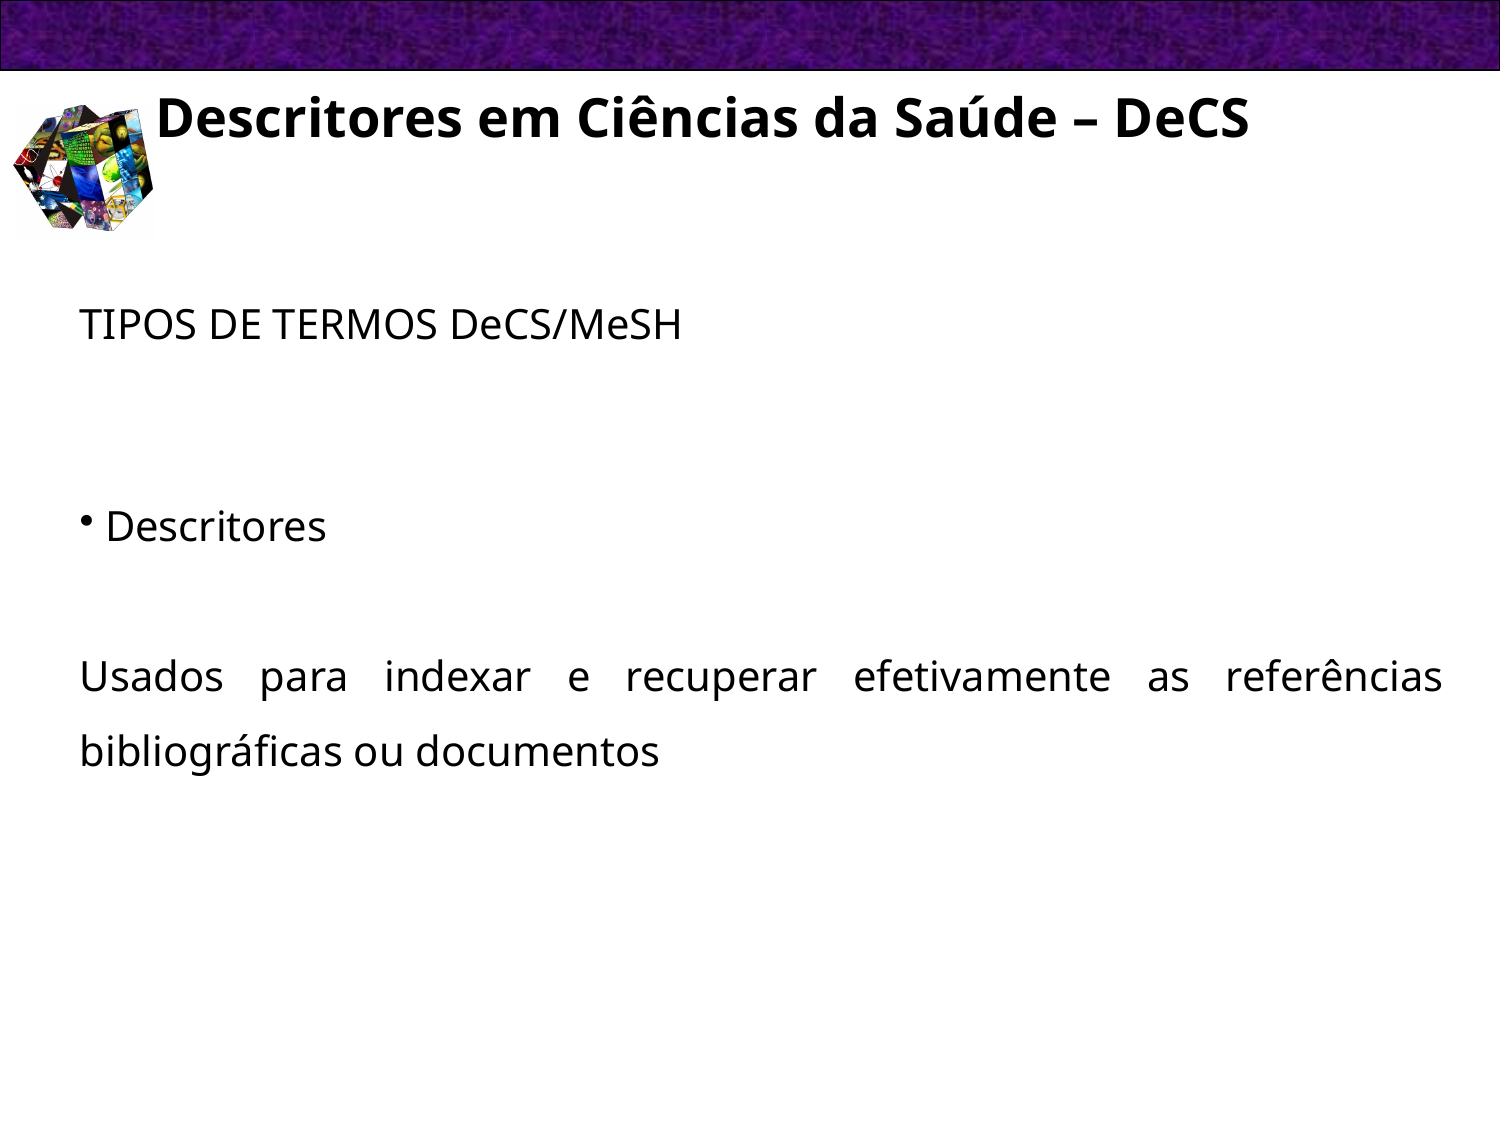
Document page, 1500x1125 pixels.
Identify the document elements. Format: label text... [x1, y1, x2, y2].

text_box TIPOS DE TERMOS DeCS/MeSH [64, 290, 1282, 356]
text_box Descritores Usados para indexar e recuperar efetivamente as referências bibliográficas ou documentos [64, 467, 1459, 783]
text_box Descritores em Ciências da Saúde – DeCS [141, 75, 1476, 156]
picture [1, 1, 1499, 69]
